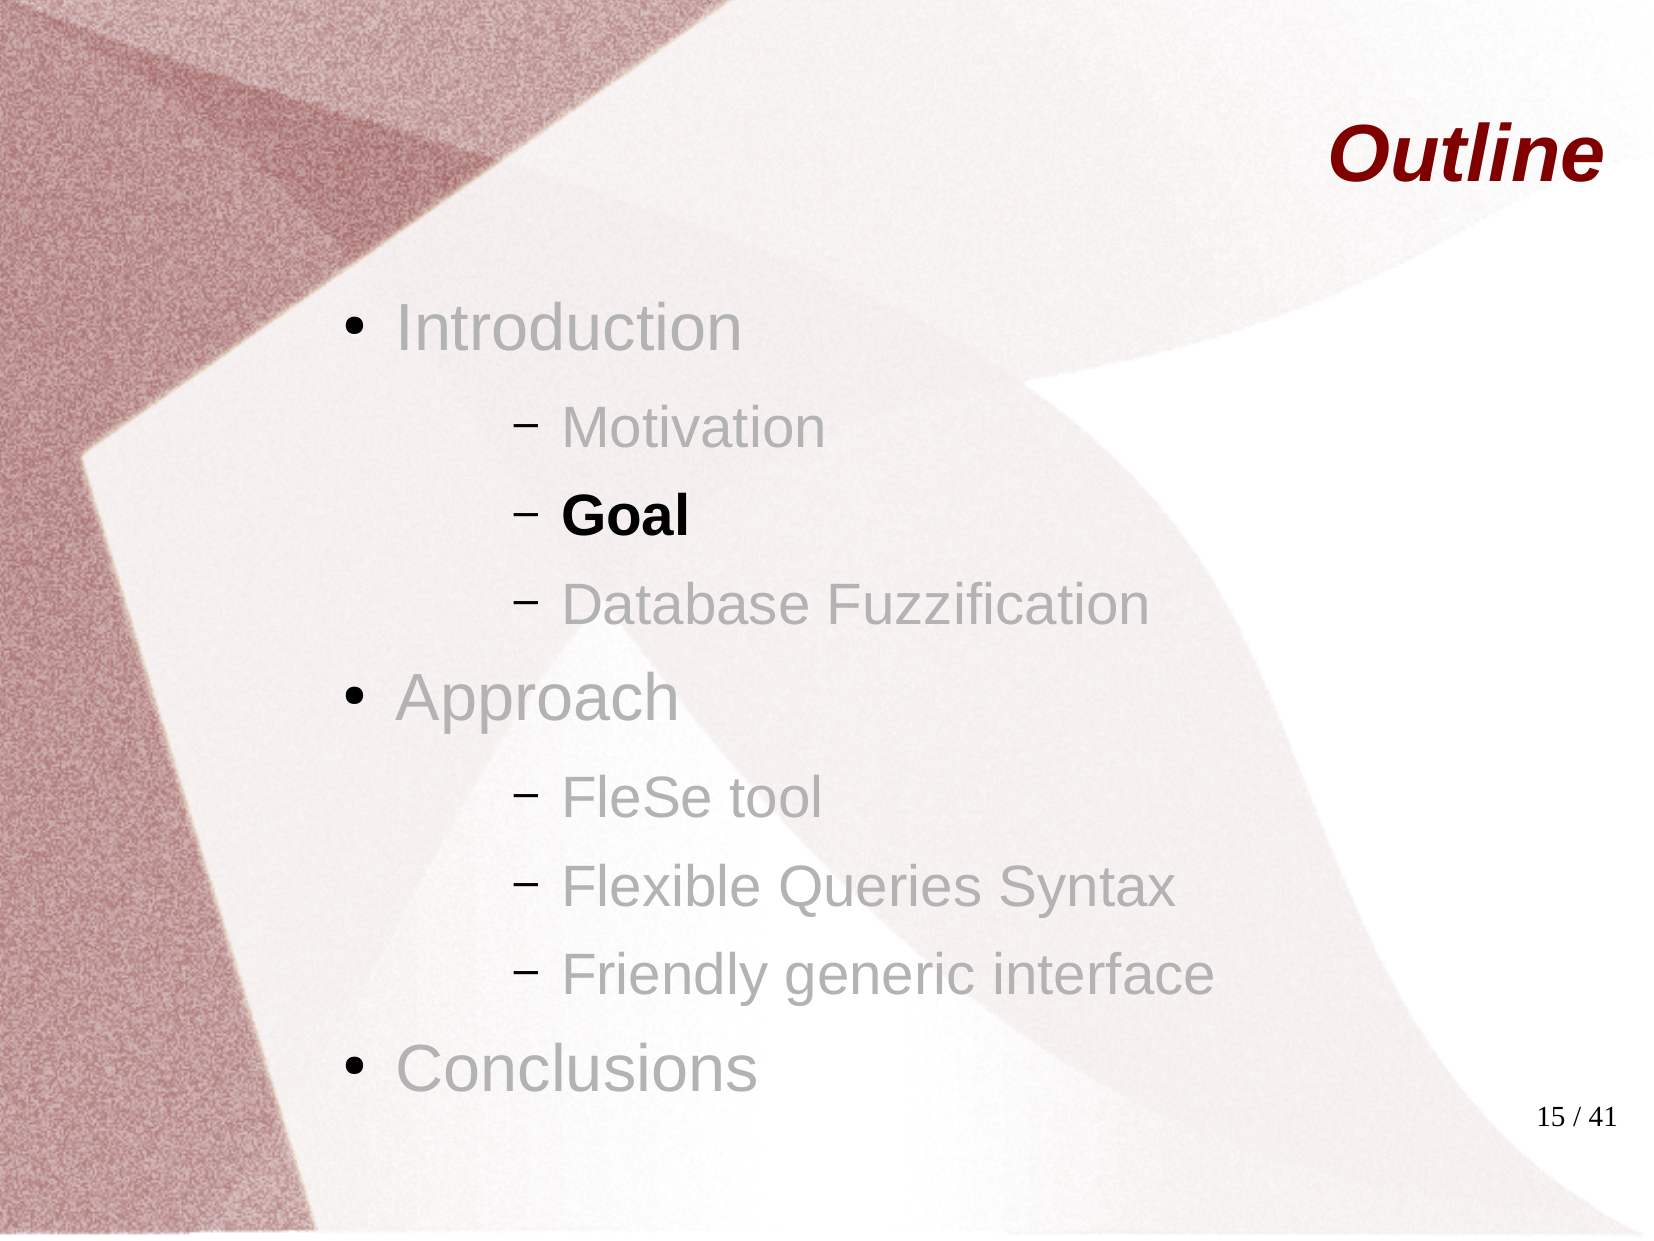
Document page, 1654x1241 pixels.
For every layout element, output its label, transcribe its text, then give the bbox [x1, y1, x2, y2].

title Outline [596, 49, 1607, 257]
list Introduction Motivation Goal Database Fuzzification Approach FleSe tool Flexible Queries Syntax Friendly generic interface Conclusions [324, 290, 1601, 1106]
picture [0, 0, 1654, 1241]
